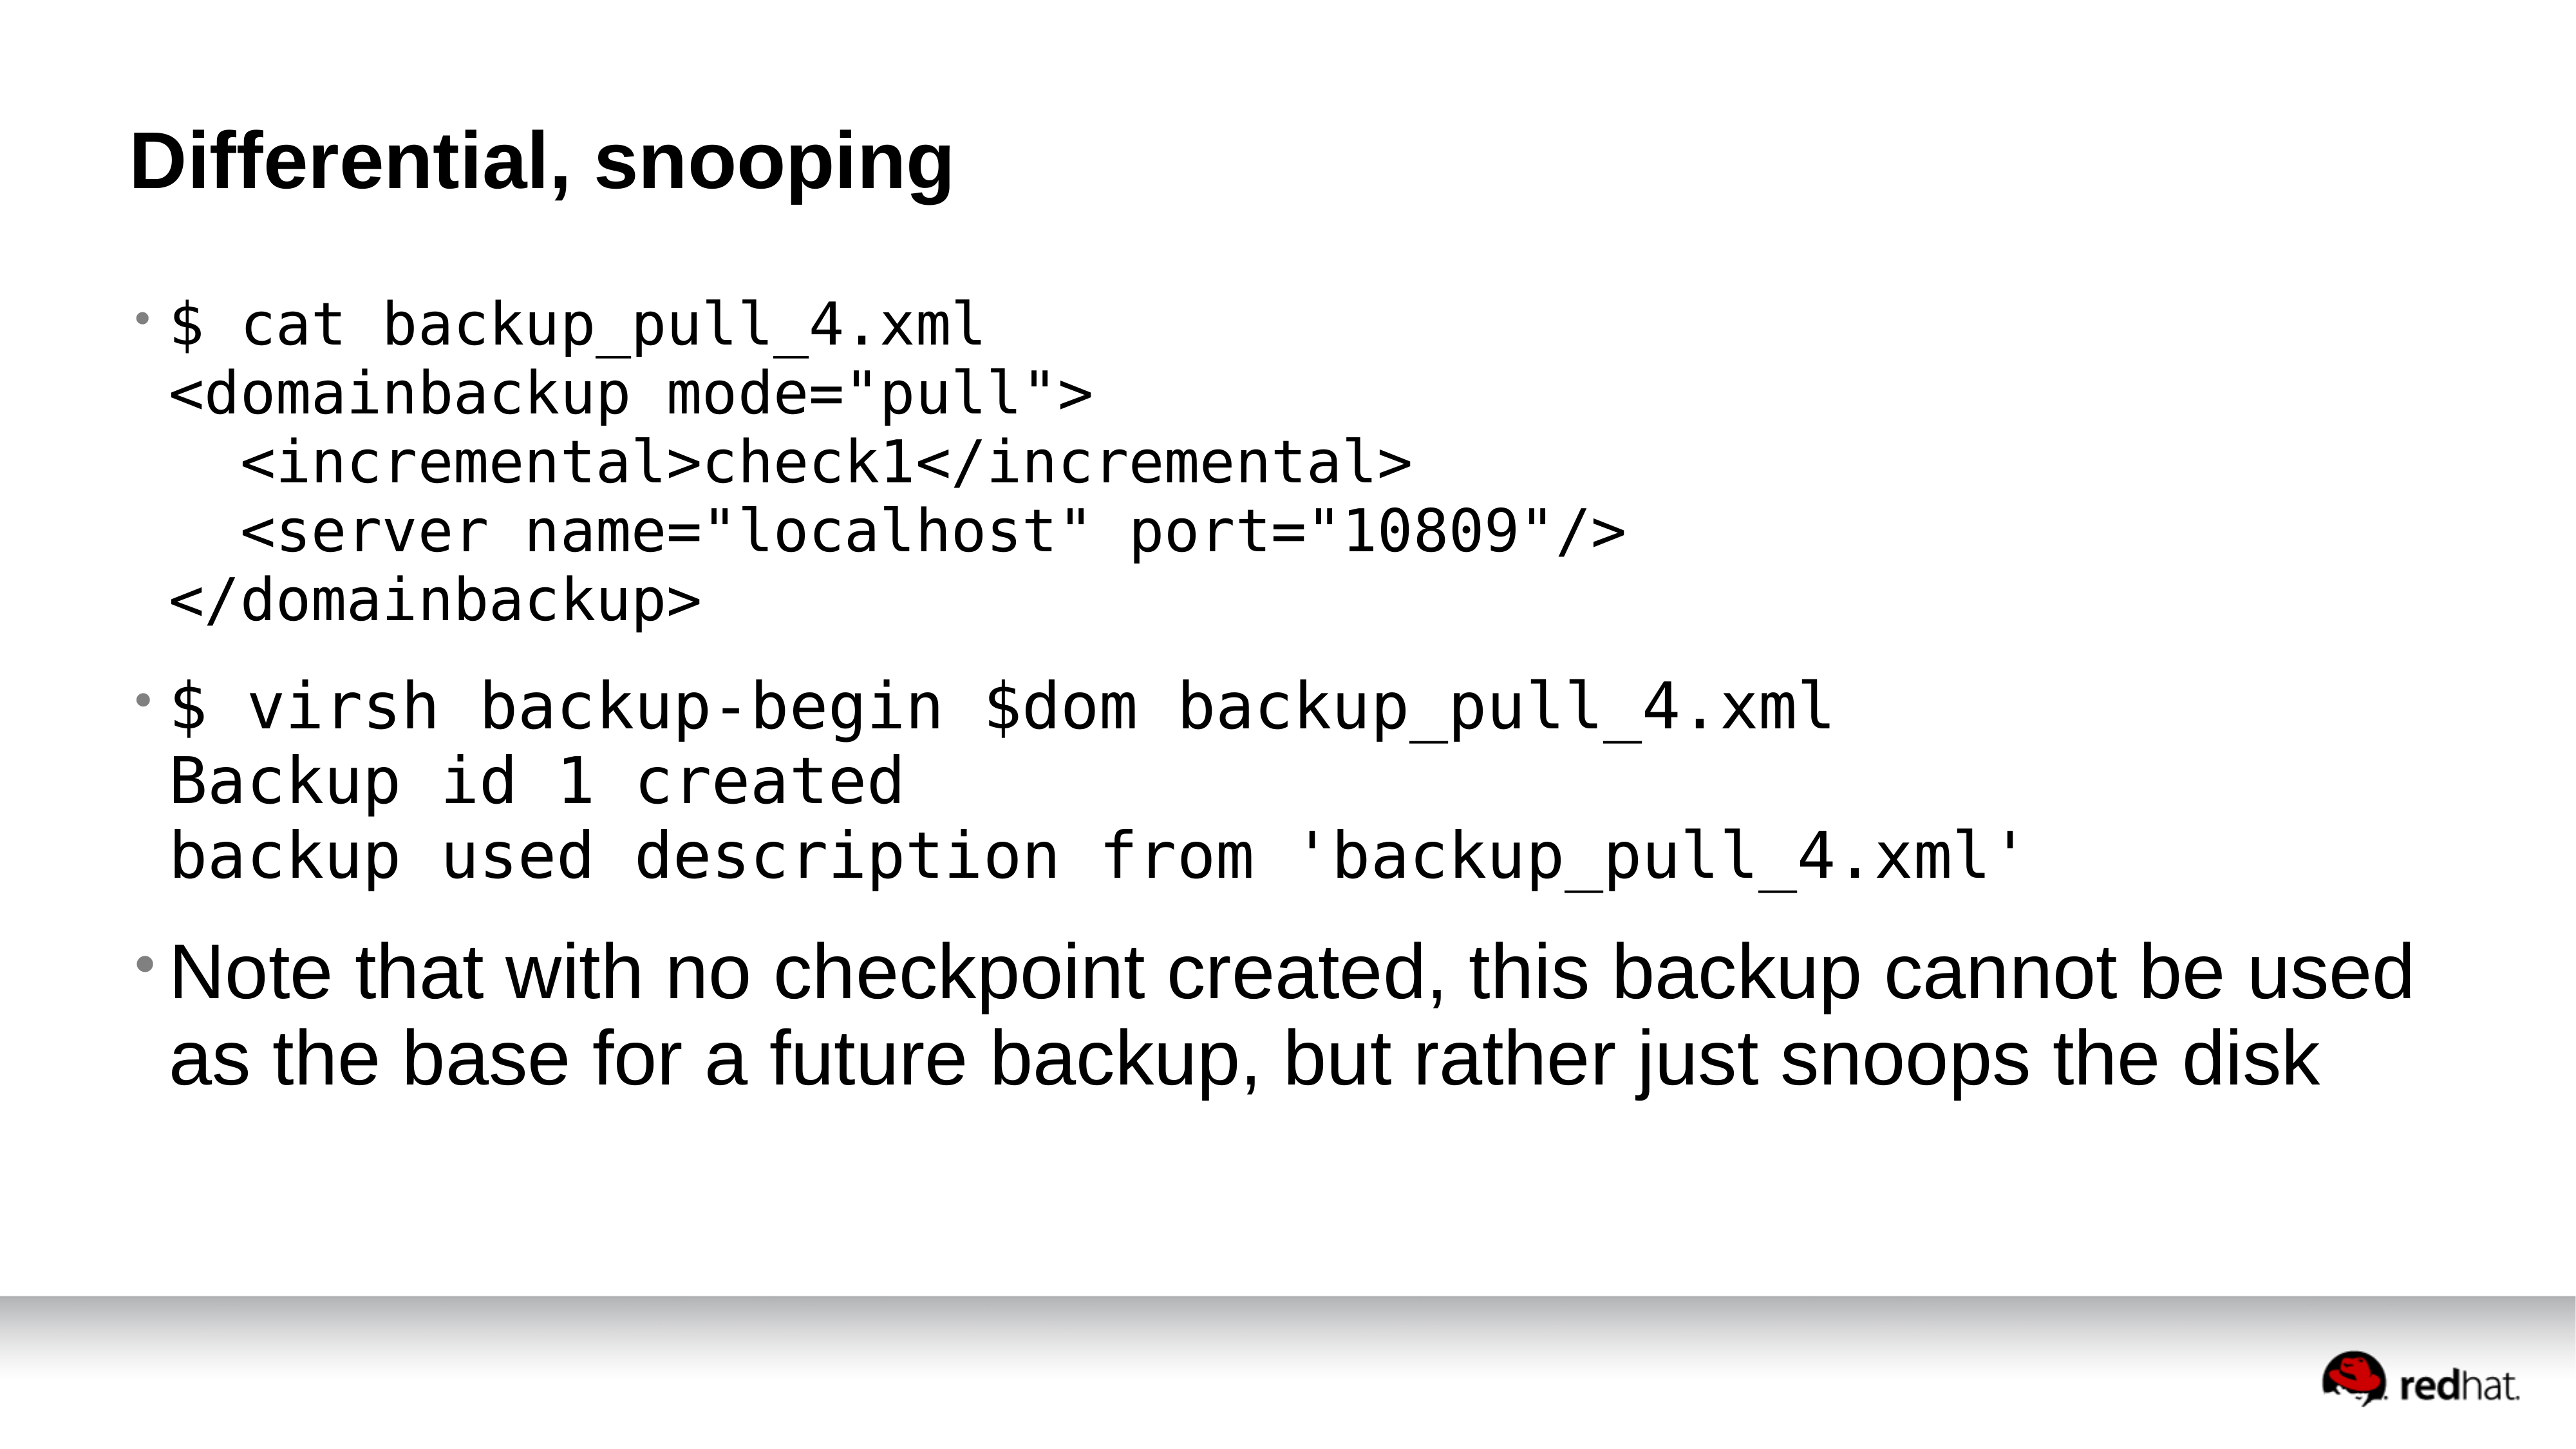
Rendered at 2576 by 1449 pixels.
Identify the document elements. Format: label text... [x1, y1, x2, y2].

list $ cat backup_pull_4.xml <domainbackup mode="pull"> <incremental>check1</incremental> <server name="localhost" port="10809"/> </domainbackup> $ virsh backup-begin $dom backup_pull_4.xml Backup id 1 created backup used description from 'backup_pull_4.xml' Note that with no checkpoint created, this backup cannot be used as the base for a future backup, but rather just snoops the disk [123, 289, 2425, 1279]
title Differential, snooping [129, 100, 2261, 222]
picture [0, 0, 2576, 1446]
